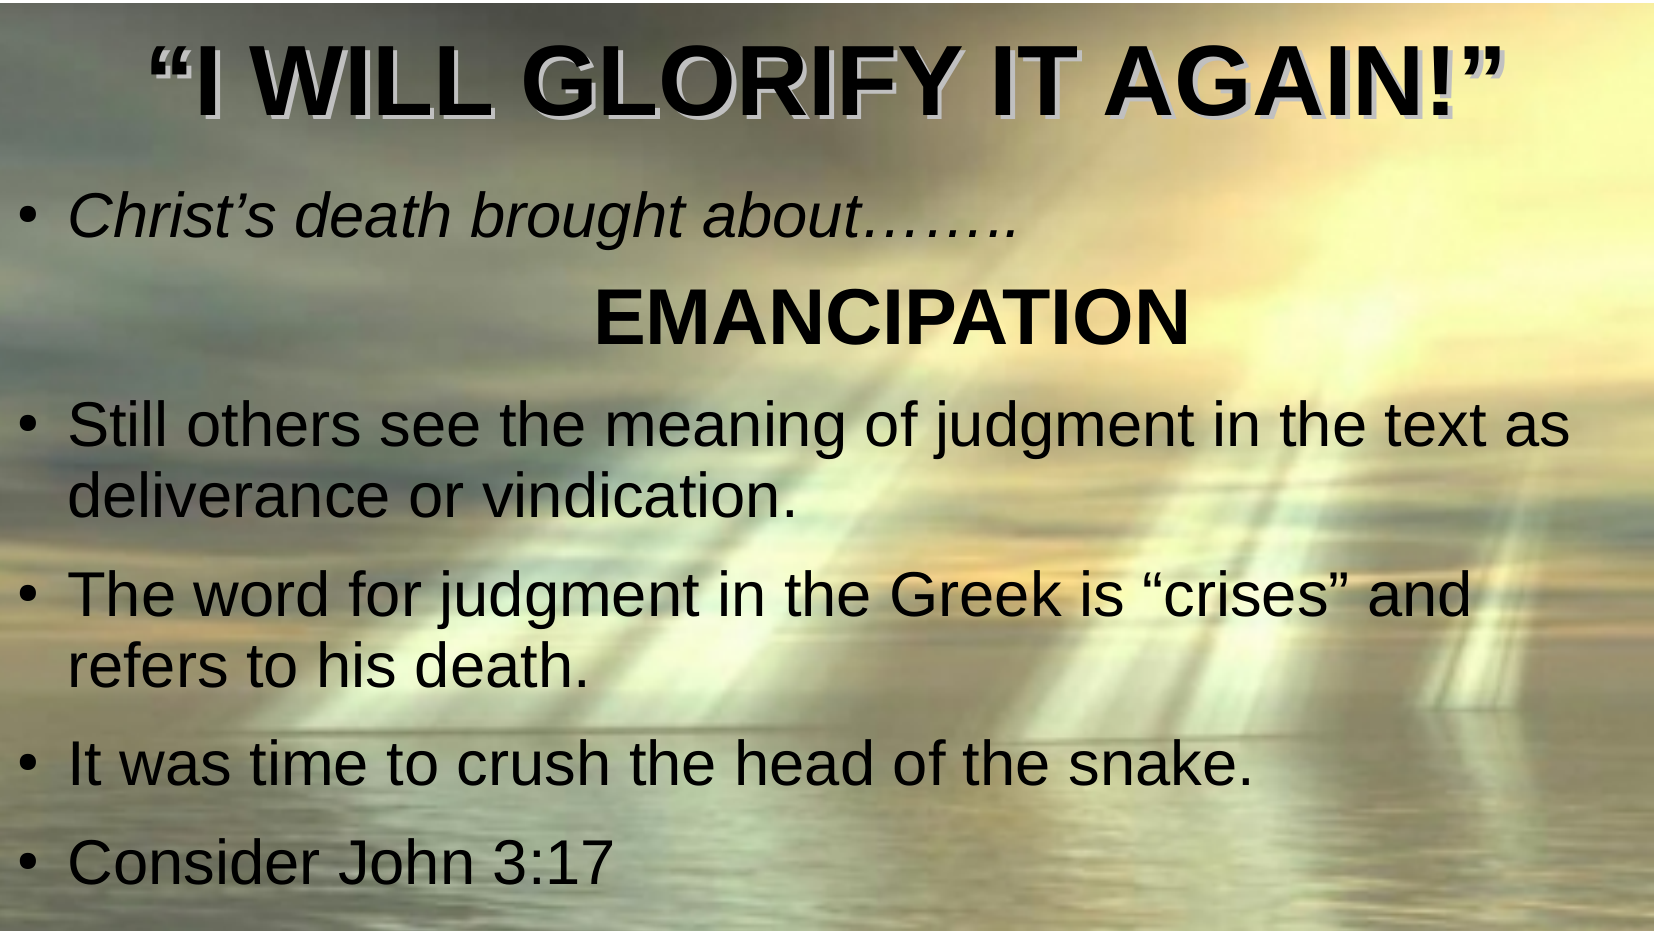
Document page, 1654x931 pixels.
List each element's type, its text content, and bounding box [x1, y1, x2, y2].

title “I WILL GLORIFY IT AGAIN!” [82, 3, 1571, 159]
picture [0, 3, 1654, 931]
list Christ’s death brought about…….. EMANCIPATION Still others see the meaning of judgment in the text as deliverance or vindication. The word for judgment in the Greek is “crises” and refers to his death. It was time to crush the head of the snake. Consider John 3:17 [0, 180, 1651, 901]
